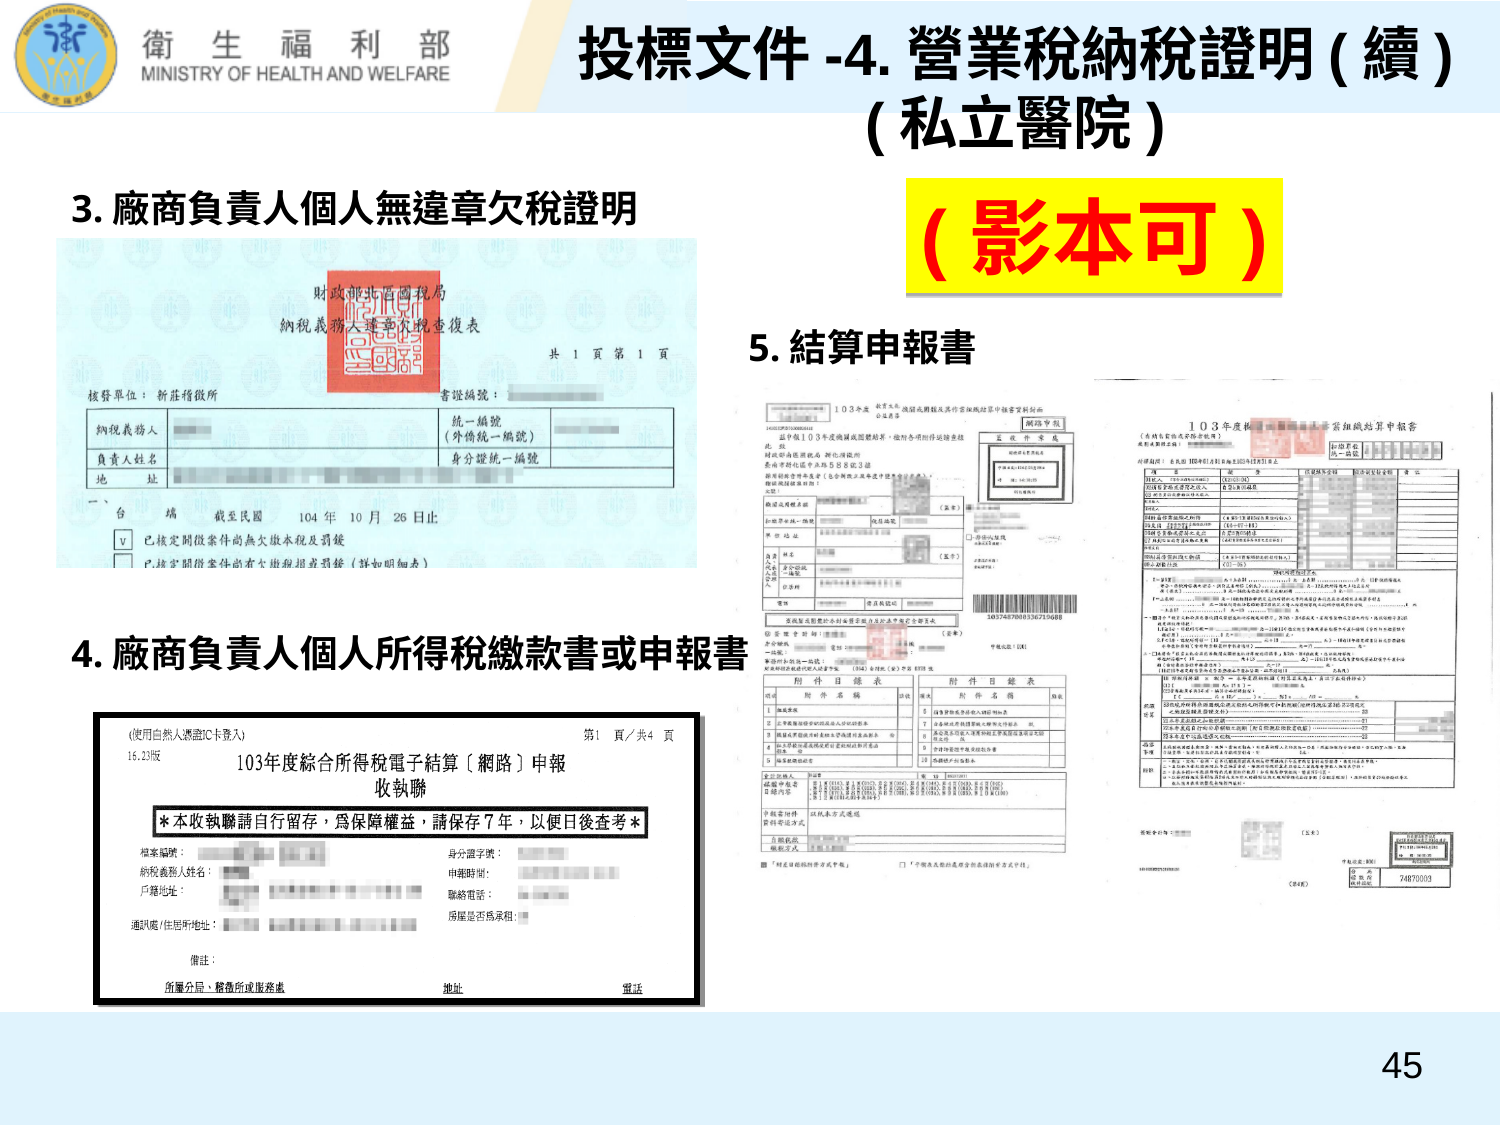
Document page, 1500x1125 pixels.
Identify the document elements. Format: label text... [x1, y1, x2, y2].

picture [99, 717, 695, 999]
picture [733, 380, 1500, 930]
text_box (影本可) [906, 178, 1283, 293]
text_box 5.結算申報書 [733, 316, 984, 377]
picture [56, 238, 697, 568]
text_box 4.廠商負責人個人所得稅繳款書或申報書 [56, 622, 761, 684]
text_box 3.廠商負責人個人無違章欠稅證明 [56, 177, 648, 239]
text_box 投標文件-4.營業稅納稅證明(續) (私立醫院) [563, 9, 1500, 164]
text_box 45 [1366, 1033, 1459, 1094]
